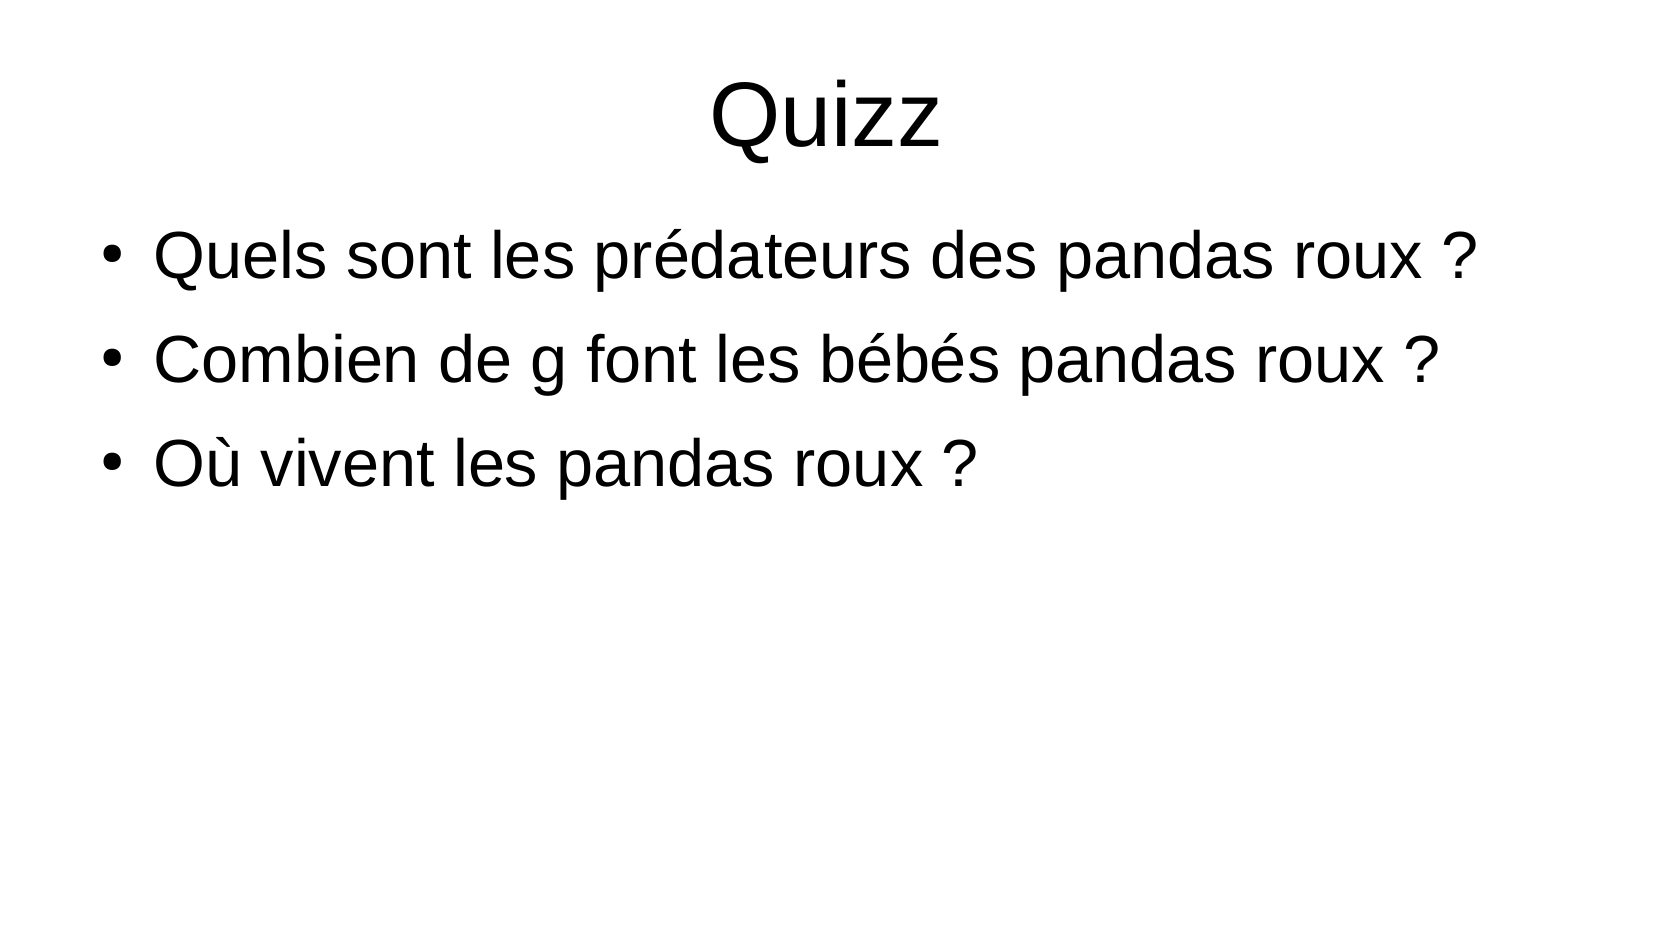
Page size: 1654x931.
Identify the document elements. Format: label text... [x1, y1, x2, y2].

title Quizz [82, 37, 1571, 193]
list Quels sont les prédateurs des pandas roux ? Combien de g font les bébés pandas roux ? Où vivent les pandas roux ? [82, 217, 1571, 758]
